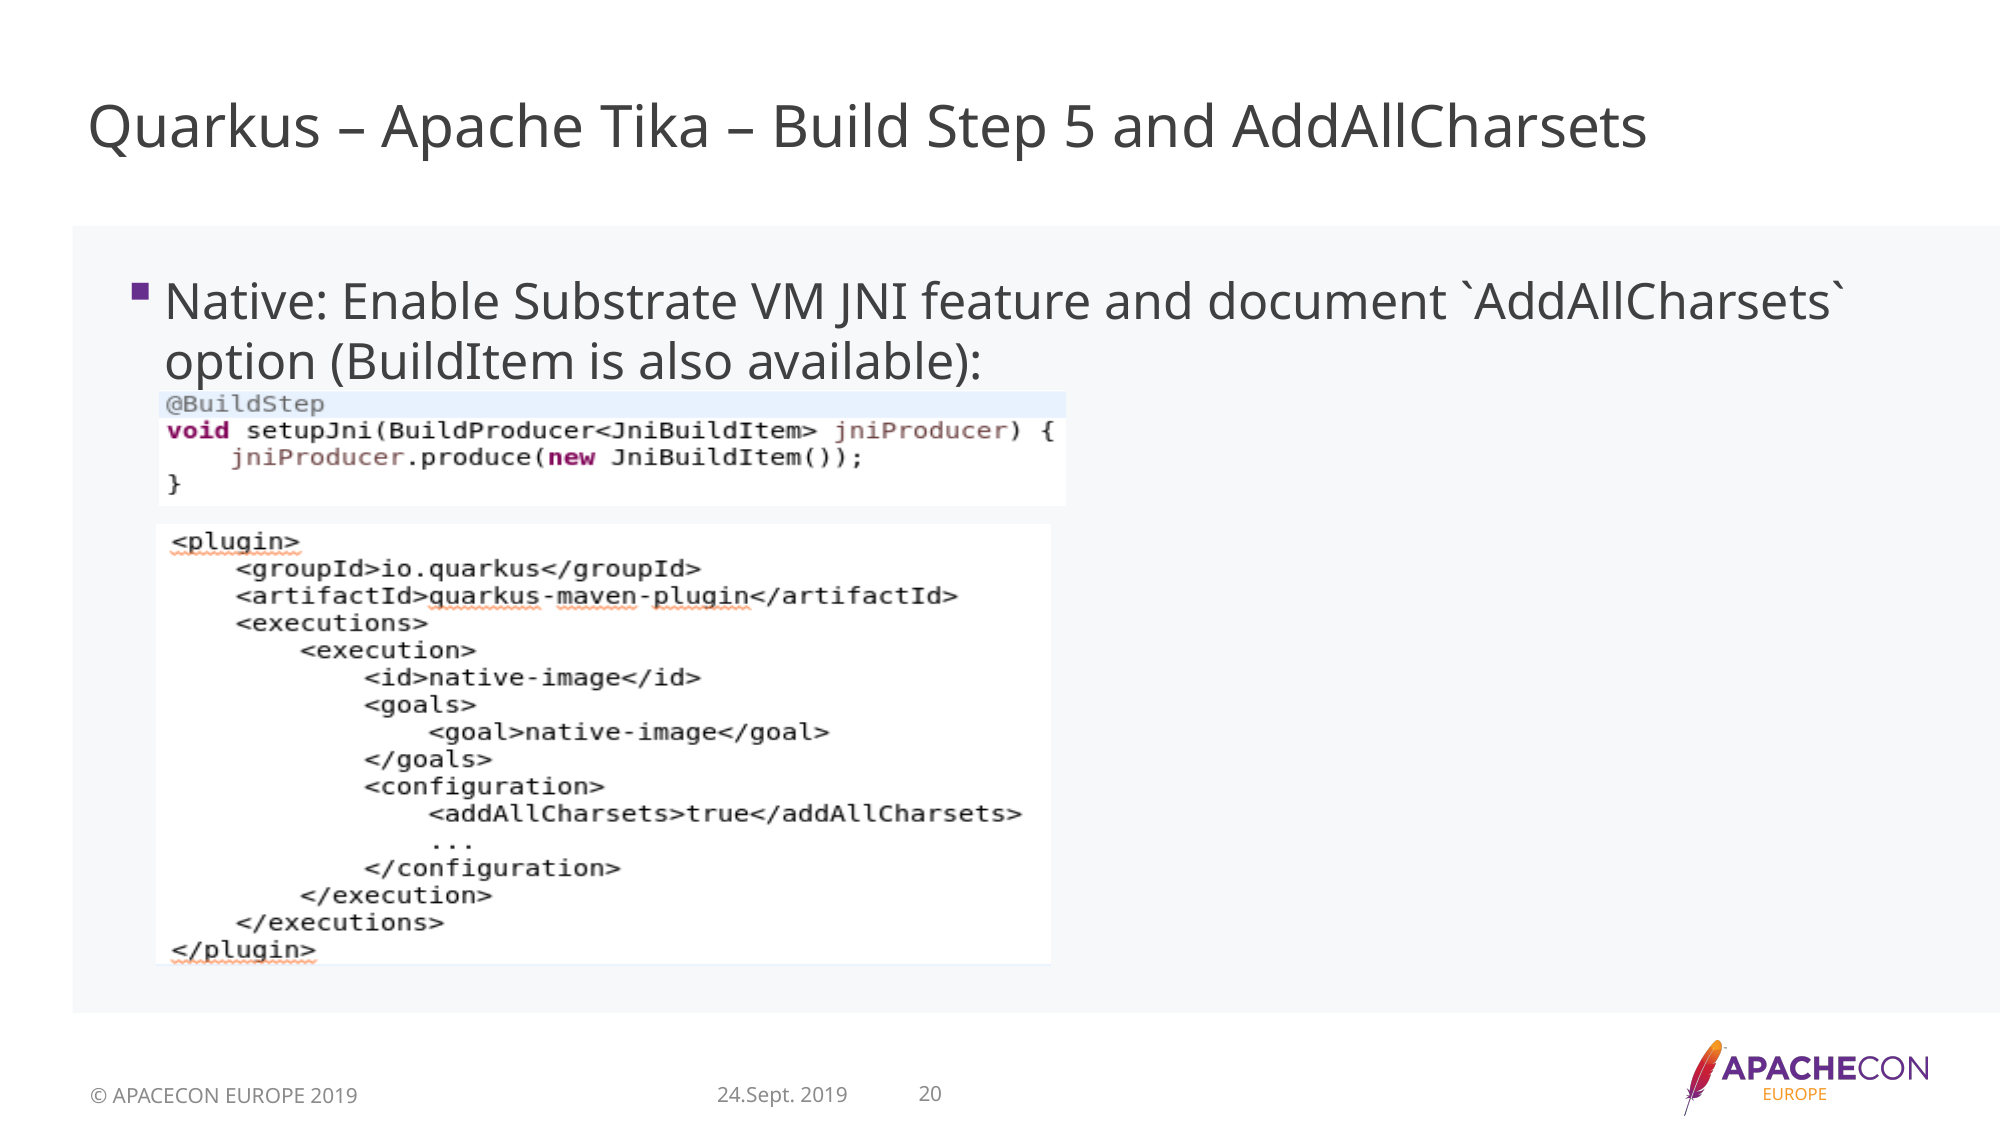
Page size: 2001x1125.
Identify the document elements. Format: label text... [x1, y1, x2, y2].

slide_number <number> [878, 1065, 957, 1124]
slide_number 24.Sept. 2019 [693, 1065, 871, 1124]
picture [156, 524, 1051, 966]
picture [159, 390, 1066, 507]
footer © APACECON EUROPE 2019 [74, 1065, 686, 1125]
list Native: Enable Substrate VM JNI feature and document `AddAllCharsets` option (BuildItem is also available): [112, 261, 1928, 976]
title Quarkus – Apache Tika – Build Step 5 and AddAllCharsets [72, 80, 1928, 167]
picture [1684, 1040, 1928, 1116]
